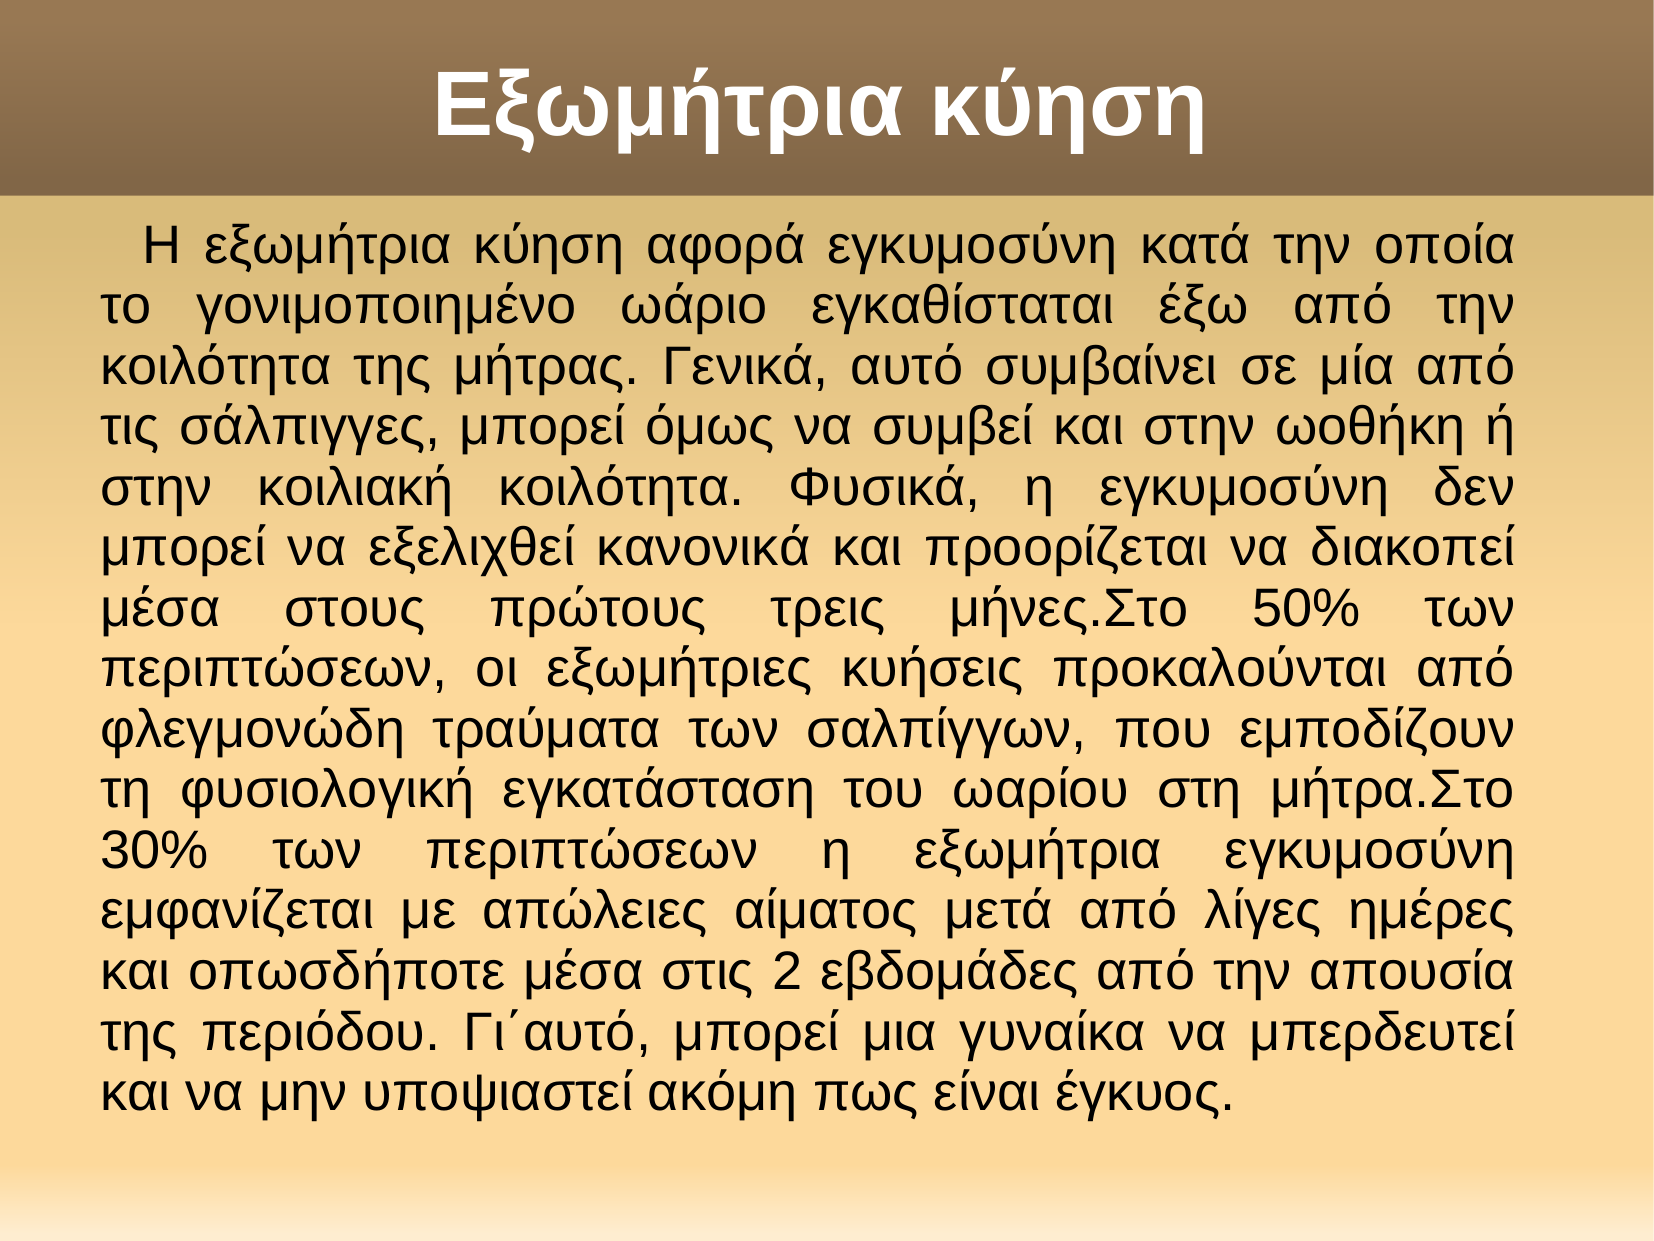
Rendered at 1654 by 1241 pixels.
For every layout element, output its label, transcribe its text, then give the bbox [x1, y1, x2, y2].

title Εξωμήτρια κύηση [76, 0, 1565, 208]
picture [0, 0, 1654, 1241]
list Η εξωμήτρια κύηση αφορά εγκυμοσύνη κατά την οποία το γονιμοποιημένο ωάριο εγκαθίσταται έξω από την κοιλότητα της μήτρας. Γενικά, αυτό συμβαίνει σε μία από τις σάλπιγγες, μπορεί όμως να συμβεί και στην ωοθήκη ή στην κοιλιακή κοιλότητα. Φυσικά, η εγκυμοσύνη δεν μπορεί να εξελιχθεί κανονικά και προορίζεται να διακοπεί μέσα στους πρώτους τρεις μήνες.Στο 50% των περιπτώσεων, οι εξωμήτριες κυήσεις προκαλούνται από φλεγμονώδη τραύματα των σαλπίγγων, που εμποδίζουν τη φυσιολογική εγκατάσταση του ωαρίου στη μήτρα.Στο 30% των περιπτώσεων η εξωμήτρια εγκυμοσύνη εμφανίζεται με απώλειες αίματος μετά από λίγες ημέρες και οπωσδήποτε μέσα στις 2 εβδομάδες από την απουσία της περιόδου. Γι΄αυτό, μπορεί μια γυναίκα να μπερδευτεί και να μην υποψιαστεί ακόμη πως είναι έγκυος. [29, 214, 1518, 1123]
